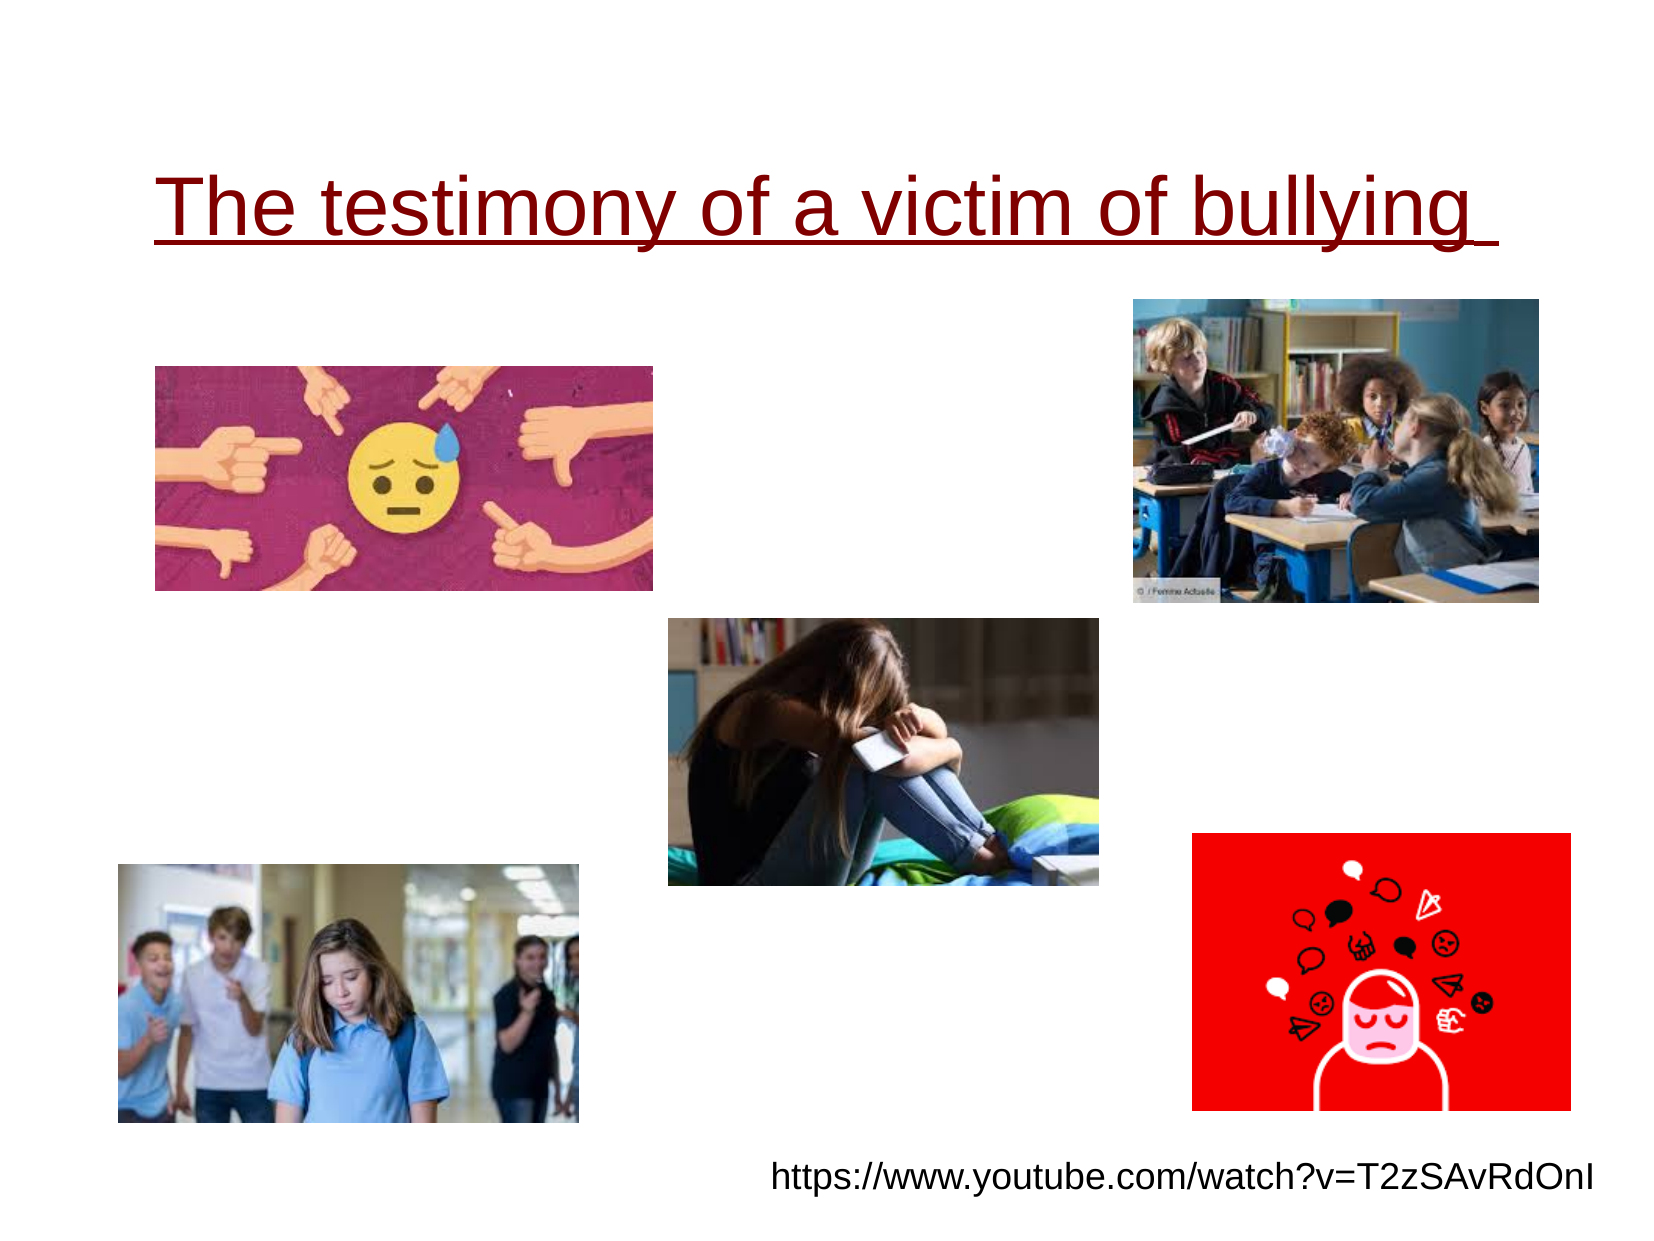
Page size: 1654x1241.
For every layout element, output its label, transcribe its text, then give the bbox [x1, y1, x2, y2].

picture [118, 864, 579, 1123]
picture [668, 618, 1099, 886]
picture [1192, 833, 1571, 1111]
picture [1133, 299, 1539, 603]
text_box https://www.youtube.com/watch?v=T2zSAvRdOnI [755, 1147, 1611, 1205]
picture [155, 366, 653, 591]
title The testimony of a victim of bullying [82, 49, 1571, 257]
